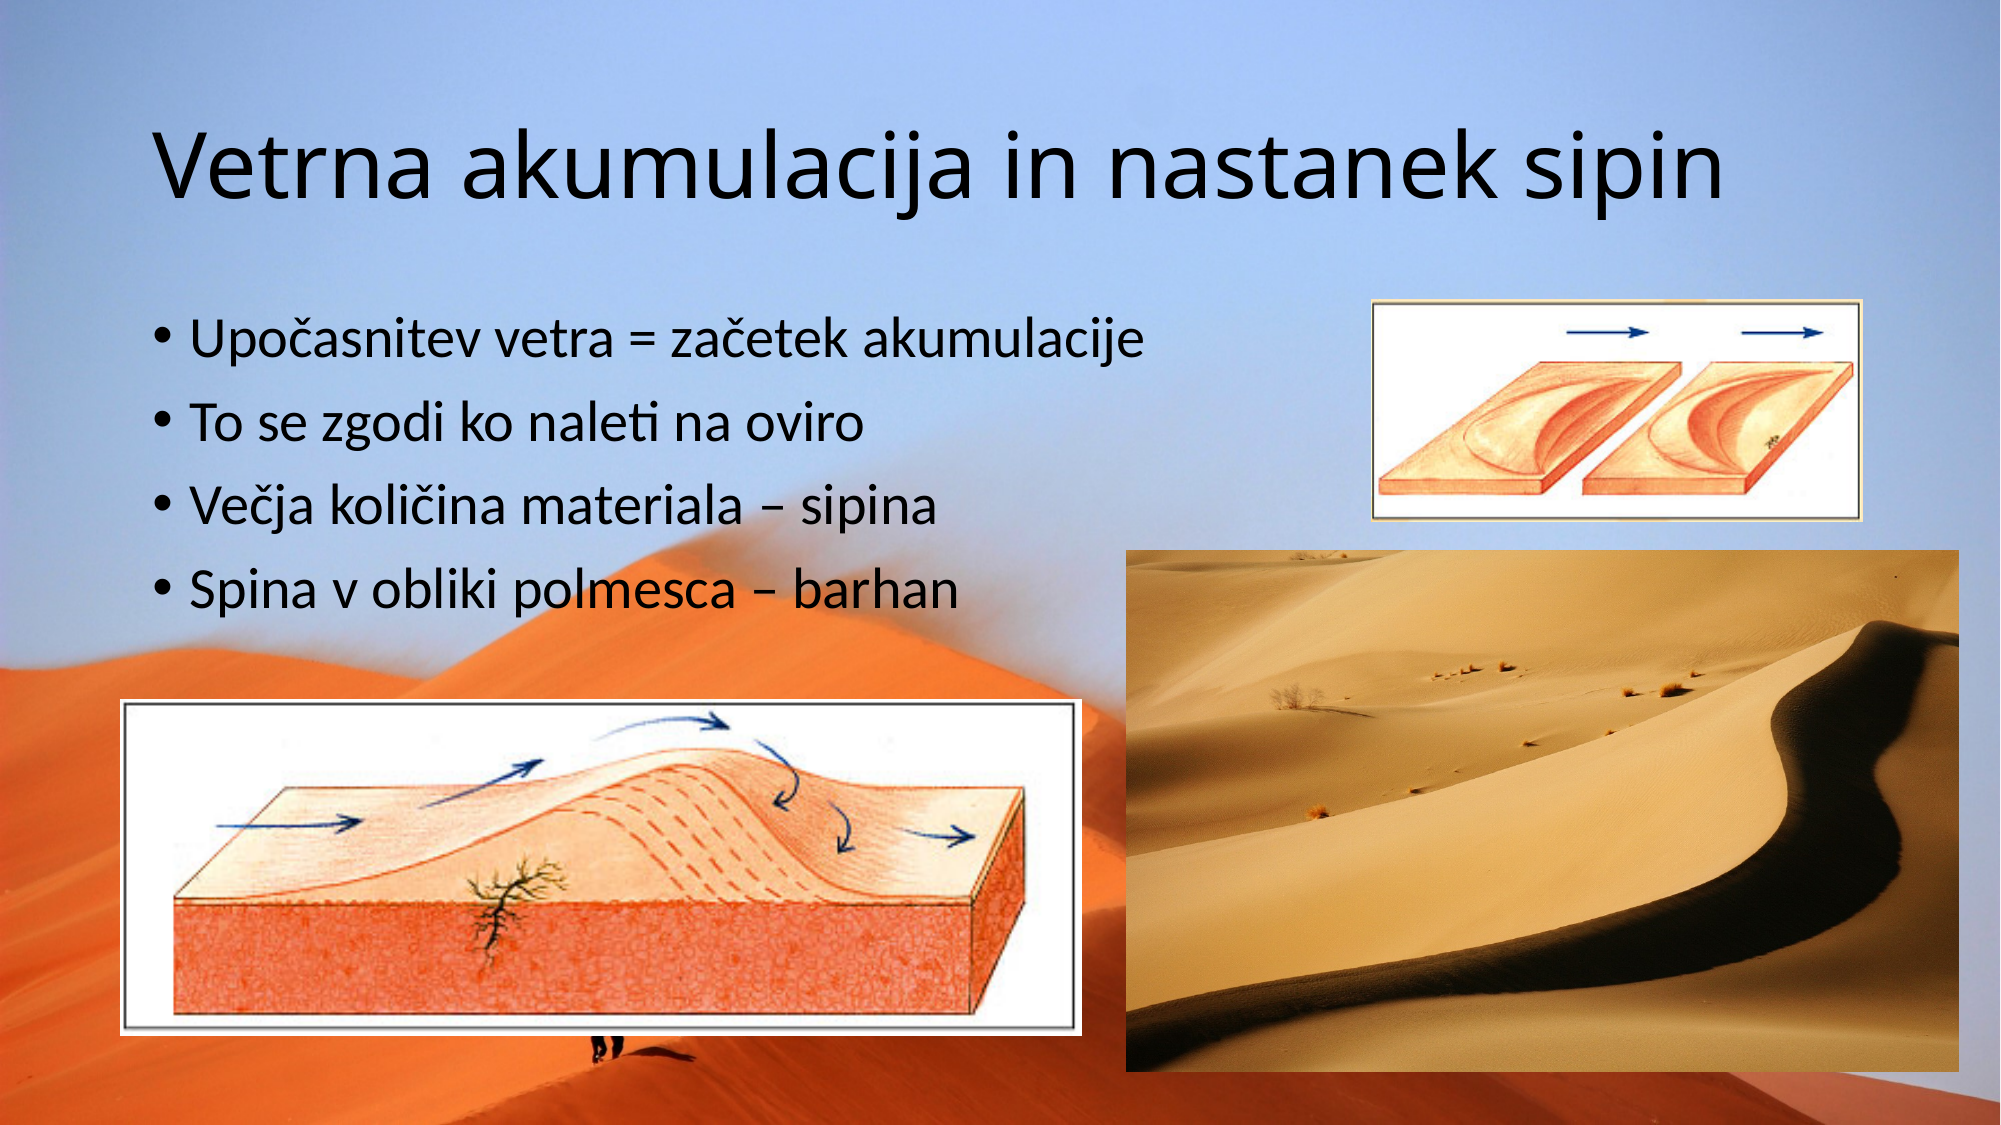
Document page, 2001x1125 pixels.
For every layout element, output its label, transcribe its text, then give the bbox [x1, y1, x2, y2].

list Upočasnitev vetra = začetek akumulacije To se zgodi ko naleti na oviro Večja količina materiala – sipina Spina v obliki polmesca – barhan [137, 299, 1863, 1014]
title Vetrna akumulacija in nastanek sipin [137, 59, 1863, 278]
picture [0, 0, 2001, 1125]
